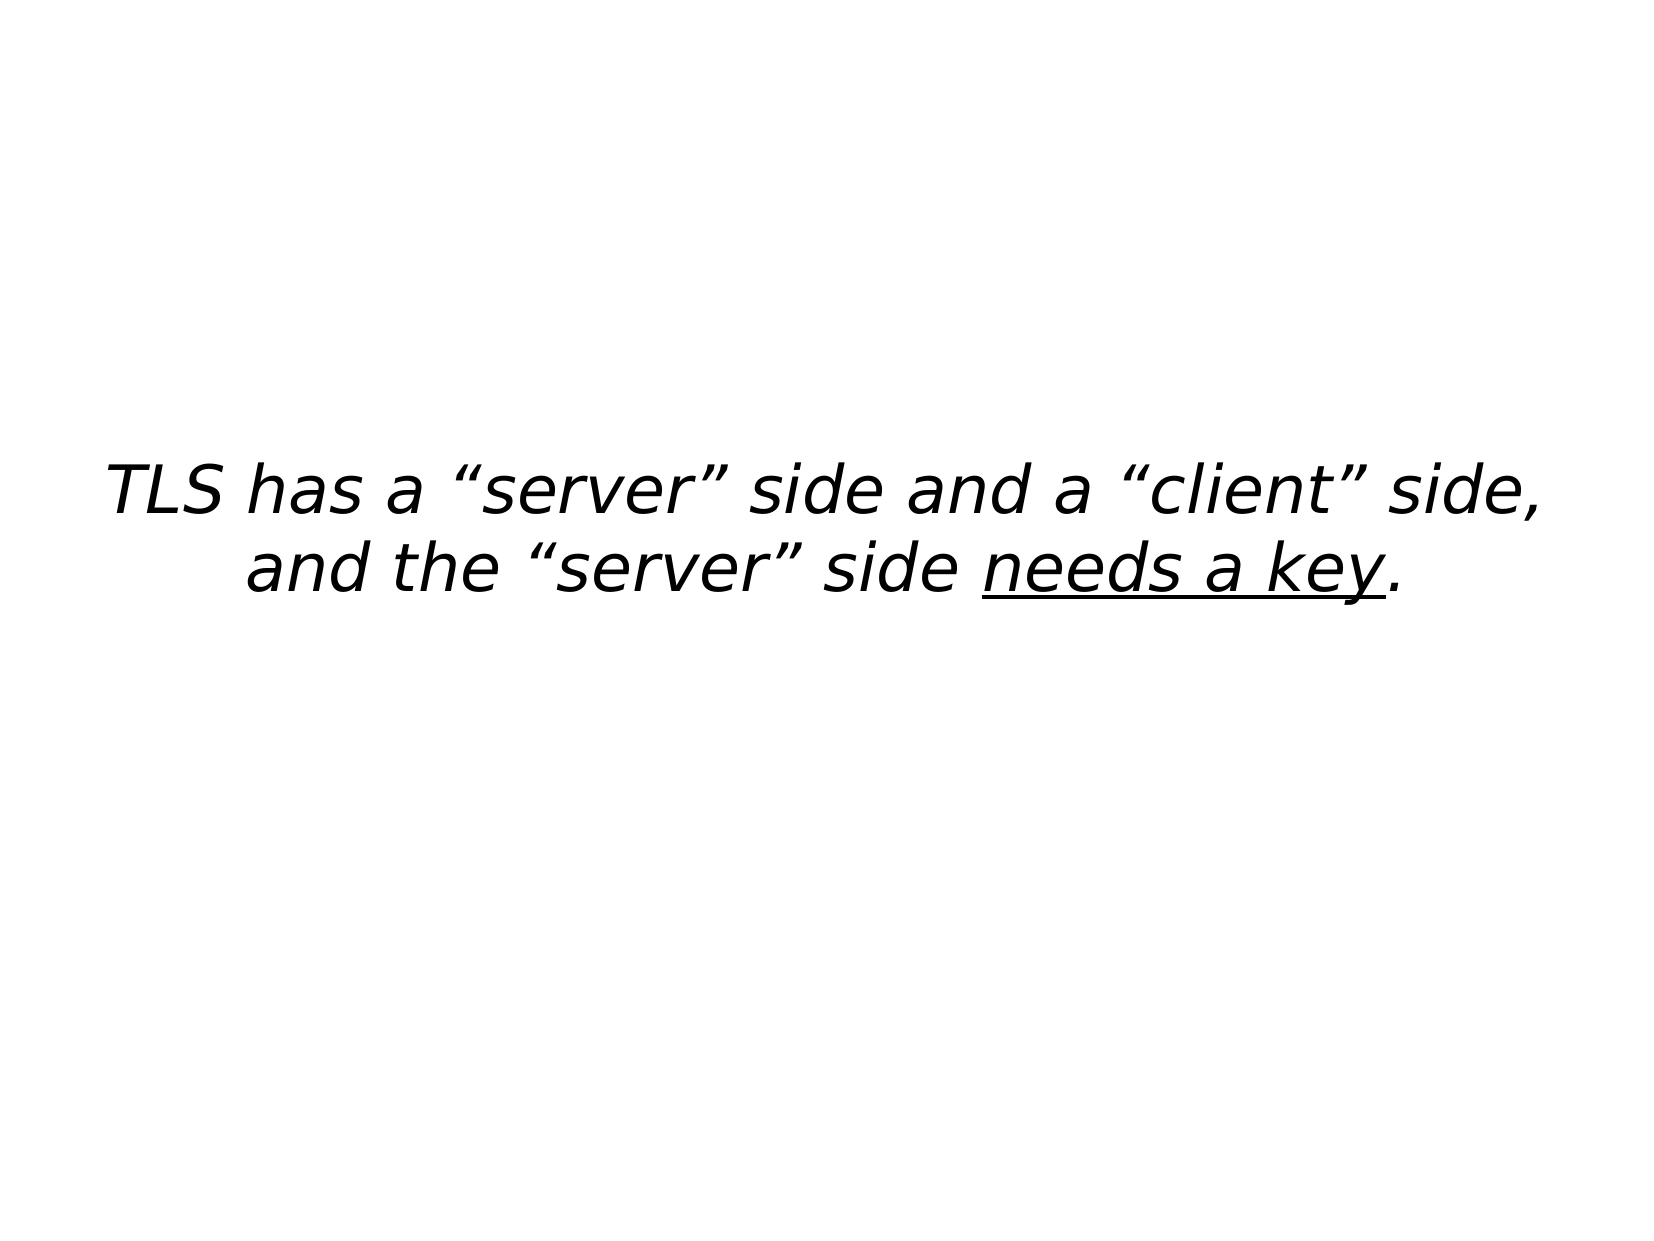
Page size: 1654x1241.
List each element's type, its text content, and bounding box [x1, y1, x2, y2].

subtitle TLS has a “server” side and a “client” side, and the “server” side needs a key. [82, 49, 1571, 1010]
